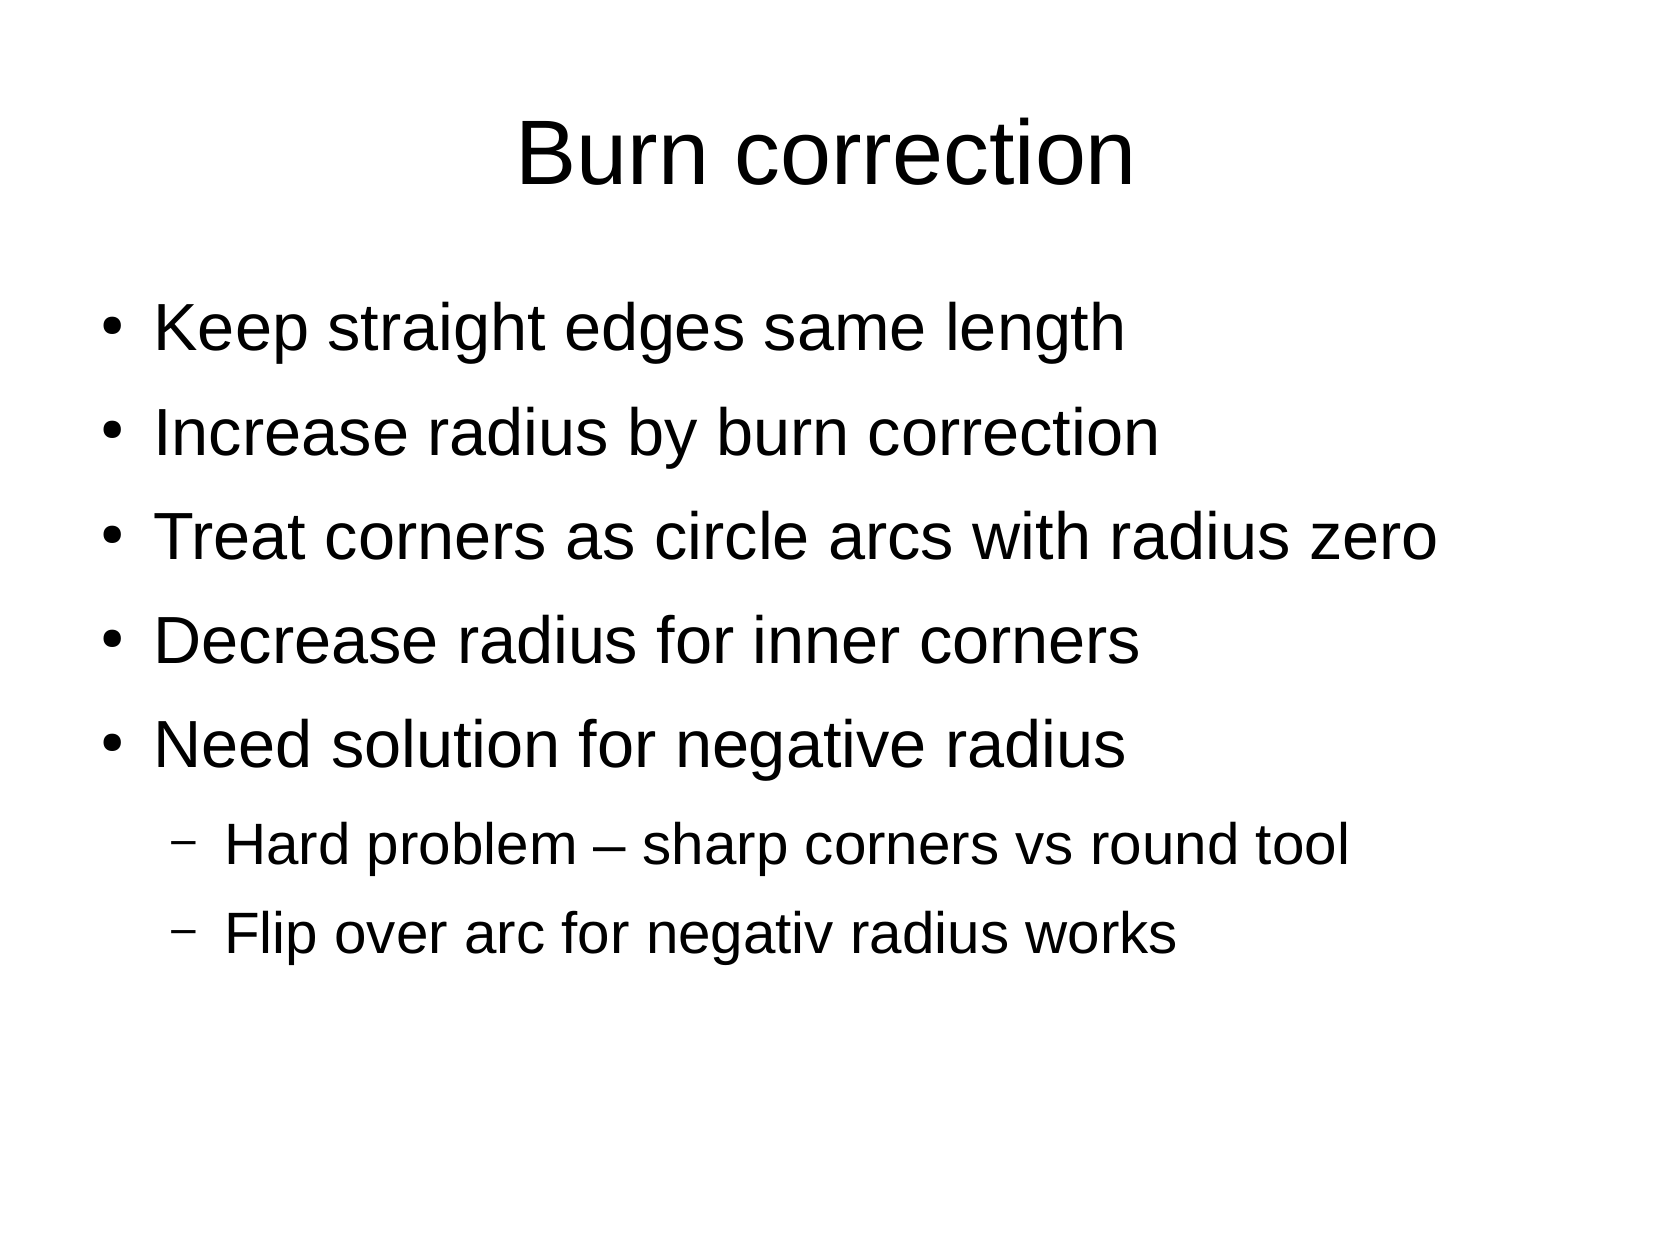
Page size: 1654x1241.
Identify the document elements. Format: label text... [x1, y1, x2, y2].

list Keep straight edges same length Increase radius by burn correction Treat corners as circle arcs with radius zero Decrease radius for inner corners Need solution for negative radius Hard problem – sharp corners vs round tool Flip over arc for negativ radius works [82, 290, 1571, 1073]
title Burn correction [82, 49, 1571, 257]
